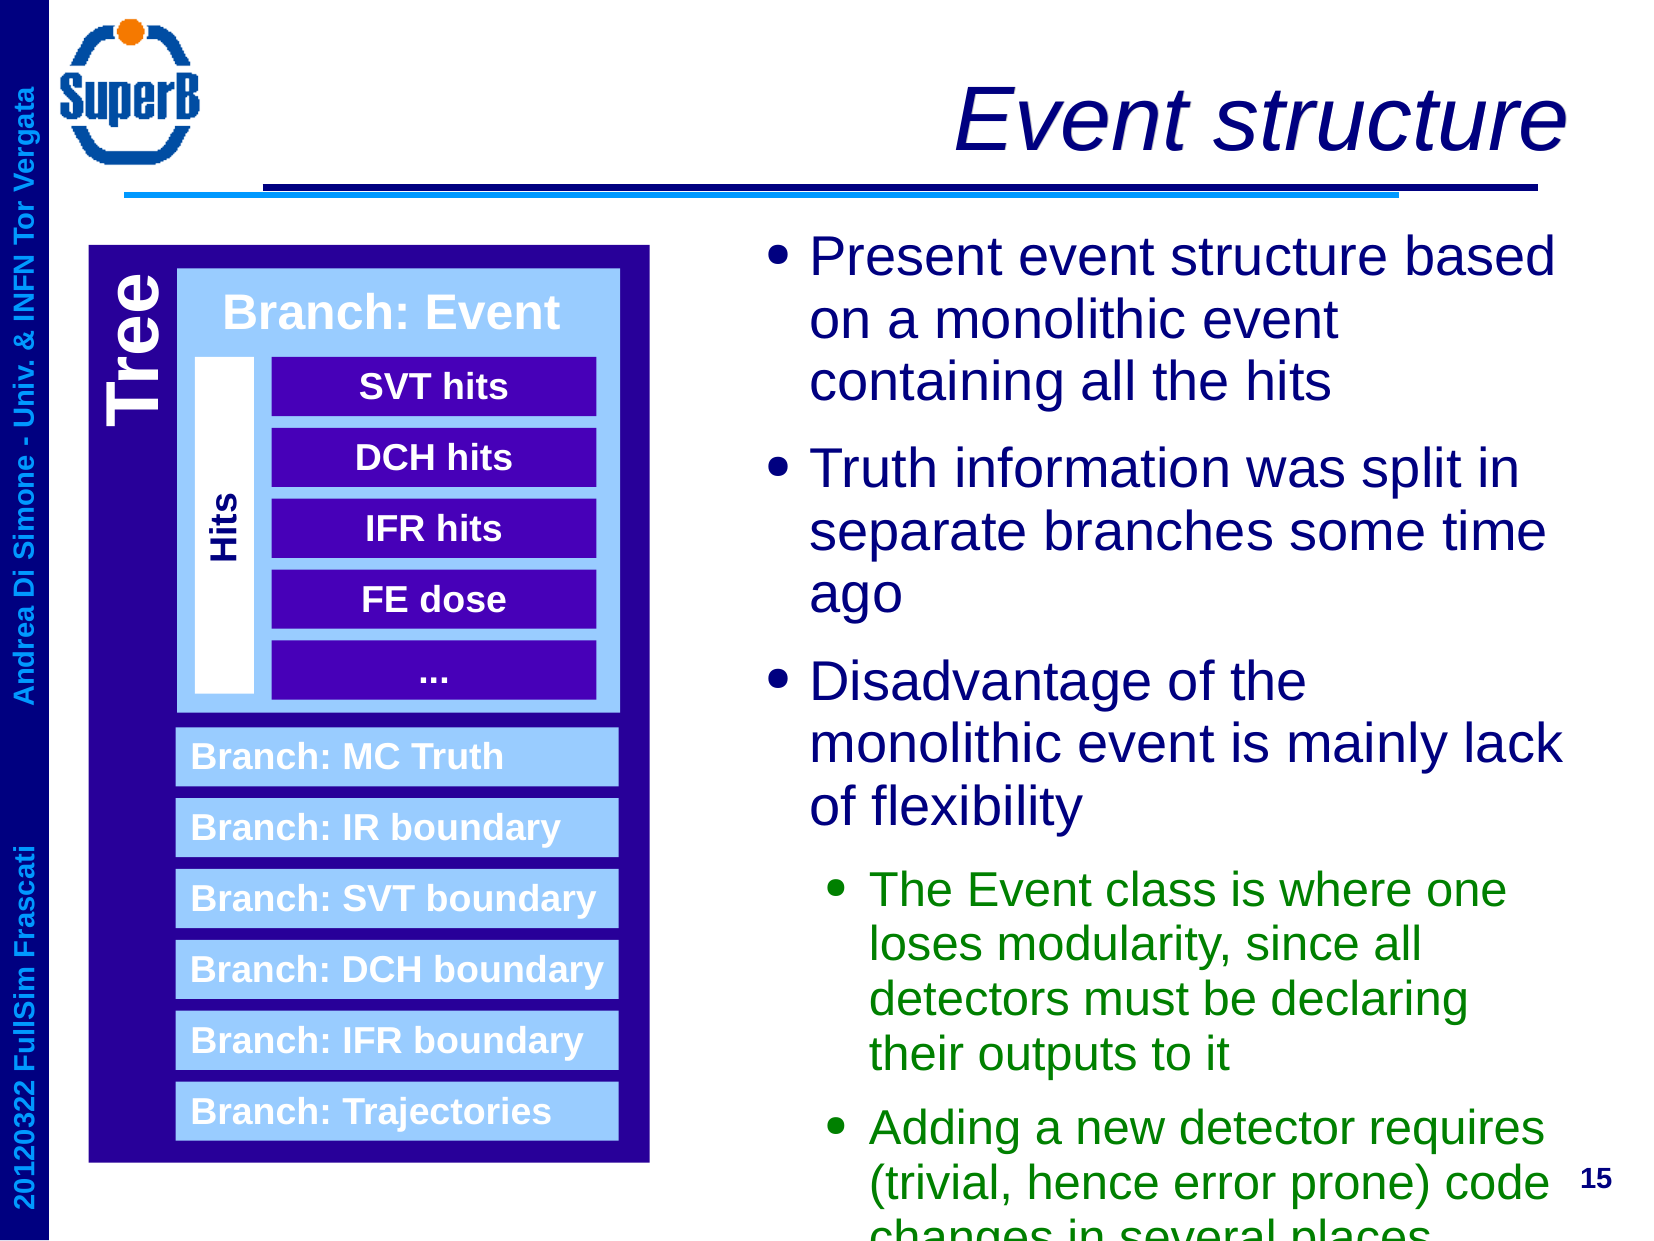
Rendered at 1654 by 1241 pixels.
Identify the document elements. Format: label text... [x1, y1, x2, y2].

list Present event structure based on a monolithic event containing all the hits Truth information was split in separate branches some time ago Disadvantage of the monolithic event is mainly lack of flexibility The Event class is where one loses modularity, since all detectors must be declaring their outputs to it Adding a new detector requires (trivial, hence error prone) code changes in several places across three packages BrnCore, BrnApp, BrnXXX [750, 225, 1571, 1241]
text_box ... [271, 640, 597, 700]
text_box SVT hits [271, 356, 597, 417]
text_box Branch: SVT boundary [175, 868, 619, 929]
title Event structure [82, 49, 1571, 188]
text_box Branch: Trajectories [175, 1081, 619, 1141]
text_box [88, 244, 650, 1163]
text_box Branch: MC Truth [175, 727, 619, 787]
text_box Branch: IR boundary [175, 798, 619, 858]
text_box FE dose [271, 569, 597, 629]
text_box Branch: DCH boundary [175, 939, 619, 999]
text_box IFR hits [271, 498, 597, 558]
picture [51, 16, 208, 170]
text_box DCH hits [271, 427, 597, 487]
text_box Branch: IFR boundary [175, 1010, 619, 1070]
text_box Tree [82, 218, 182, 443]
text_box Branch: Event [207, 276, 576, 348]
text_box Hits [194, 478, 252, 579]
